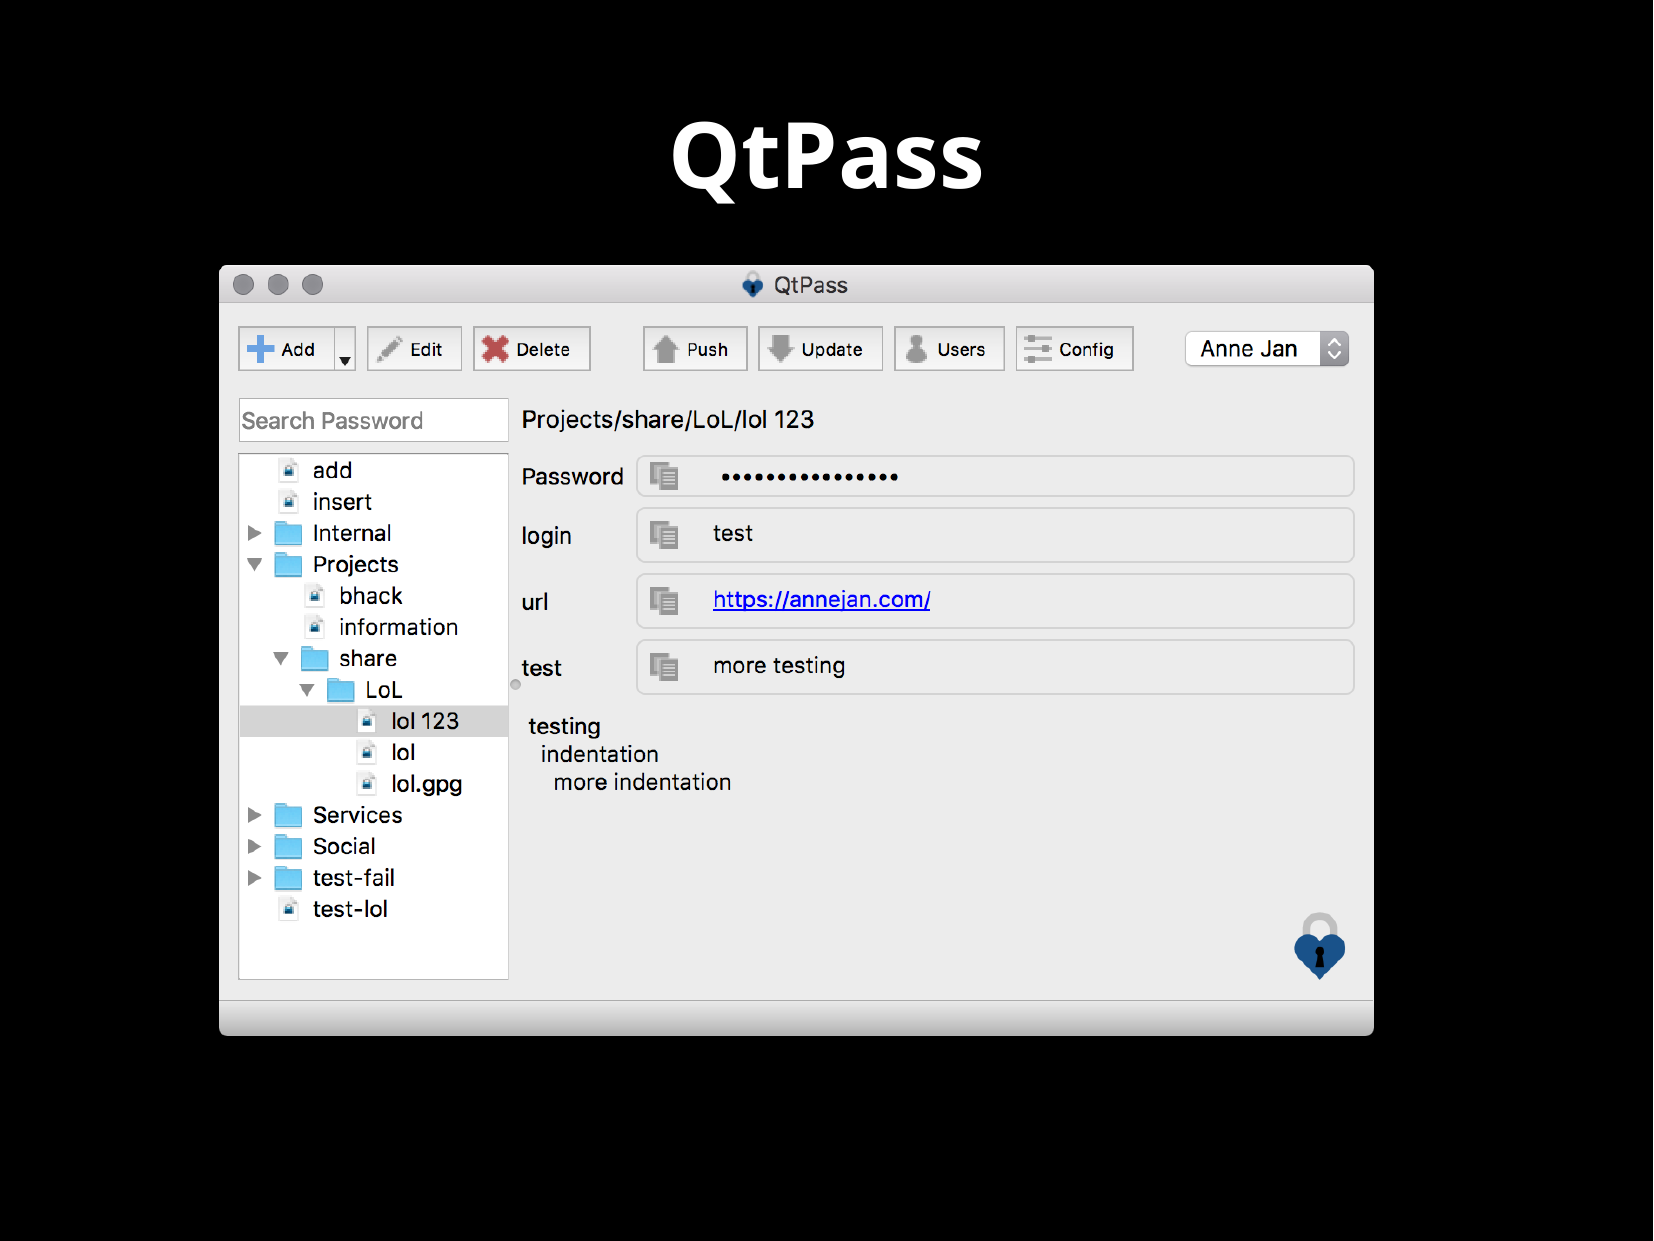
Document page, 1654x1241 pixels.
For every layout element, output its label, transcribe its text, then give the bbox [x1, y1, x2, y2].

picture [121, 209, 1471, 1175]
title QtPass [82, 49, 1571, 257]
